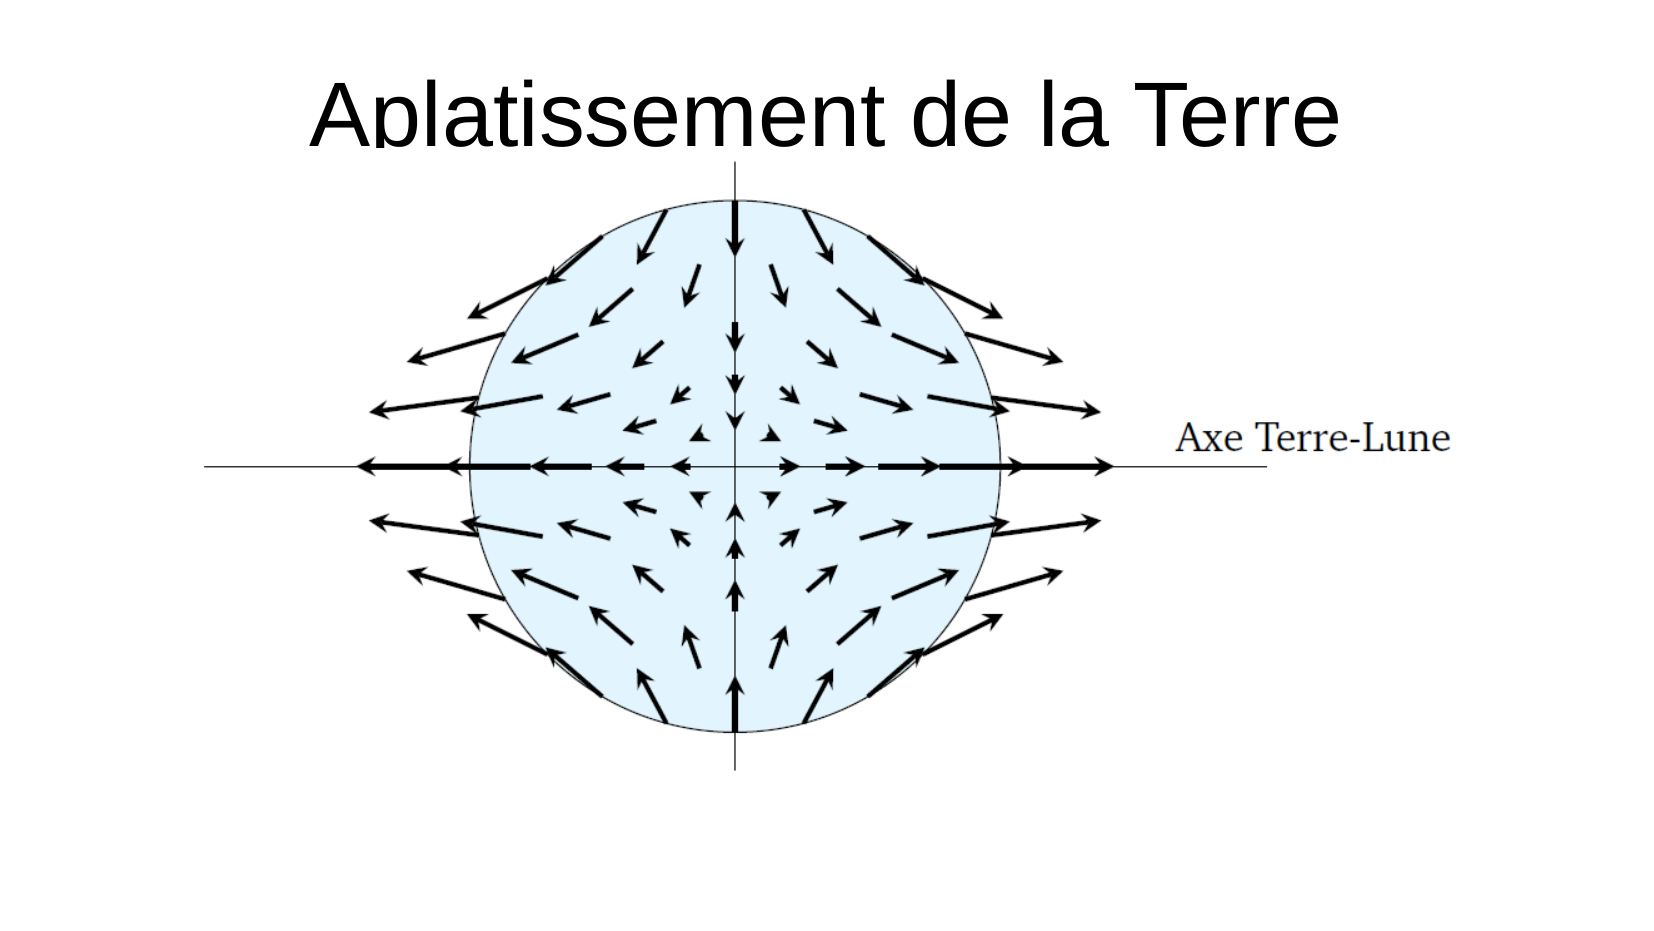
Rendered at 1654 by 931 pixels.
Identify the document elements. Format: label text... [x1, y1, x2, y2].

title Aplatissement de la Terre [82, 37, 1571, 193]
picture [188, 148, 1476, 787]
